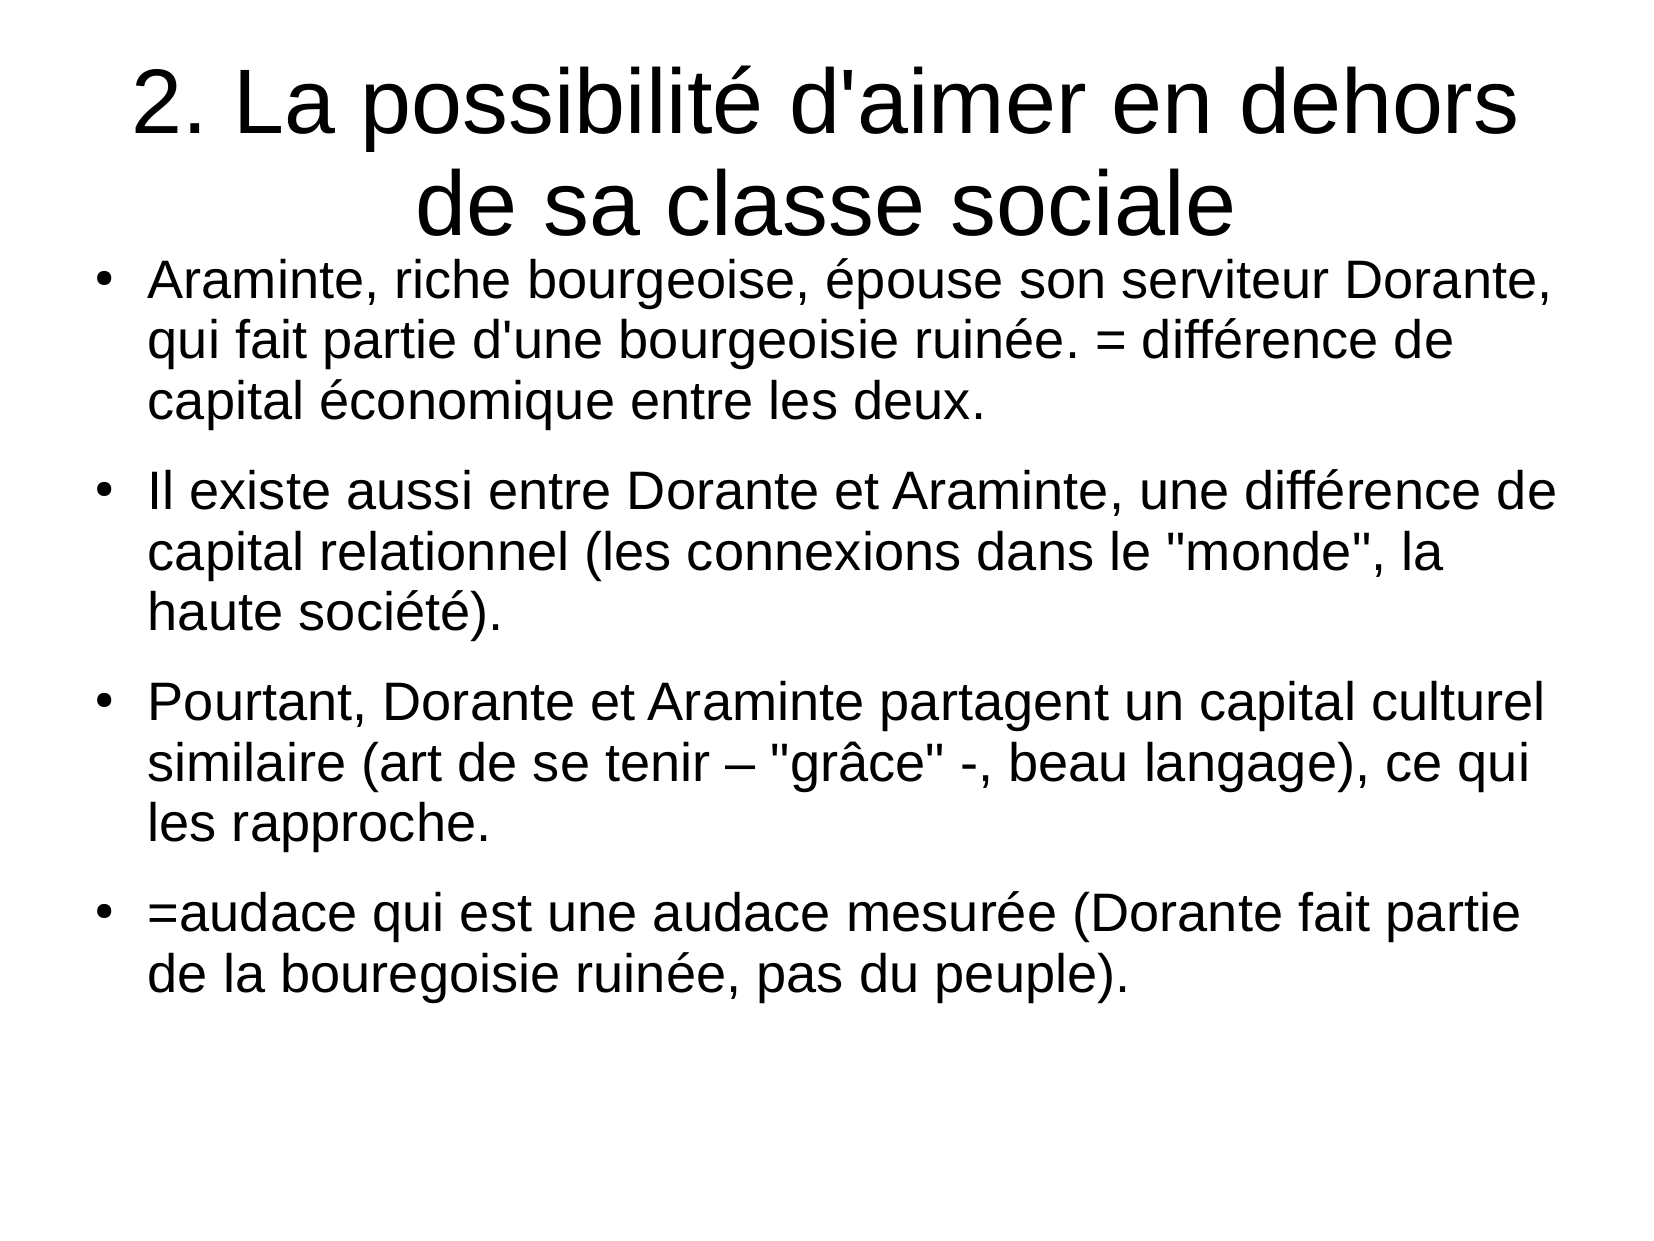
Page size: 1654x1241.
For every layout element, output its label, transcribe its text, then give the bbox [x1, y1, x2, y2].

list Araminte, riche bourgeoise, épouse son serviteur Dorante, qui fait partie d'une bourgeoisie ruinée. = différence de capital économique entre les deux. Il existe aussi entre Dorante et Araminte, une différence de capital relationnel (les connexions dans le "monde", la haute société). Pourtant, Dorante et Araminte partagent un capital culturel similaire (art de se tenir – "grâce" -, beau langage), ce qui les rapproche. =audace qui est une audace mesurée (Dorante fait partie de la bouregoisie ruinée, pas du peuple). [76, 249, 1565, 1004]
title 2. La possibilité d'aimer en dehors de sa classe sociale [82, 49, 1571, 257]
